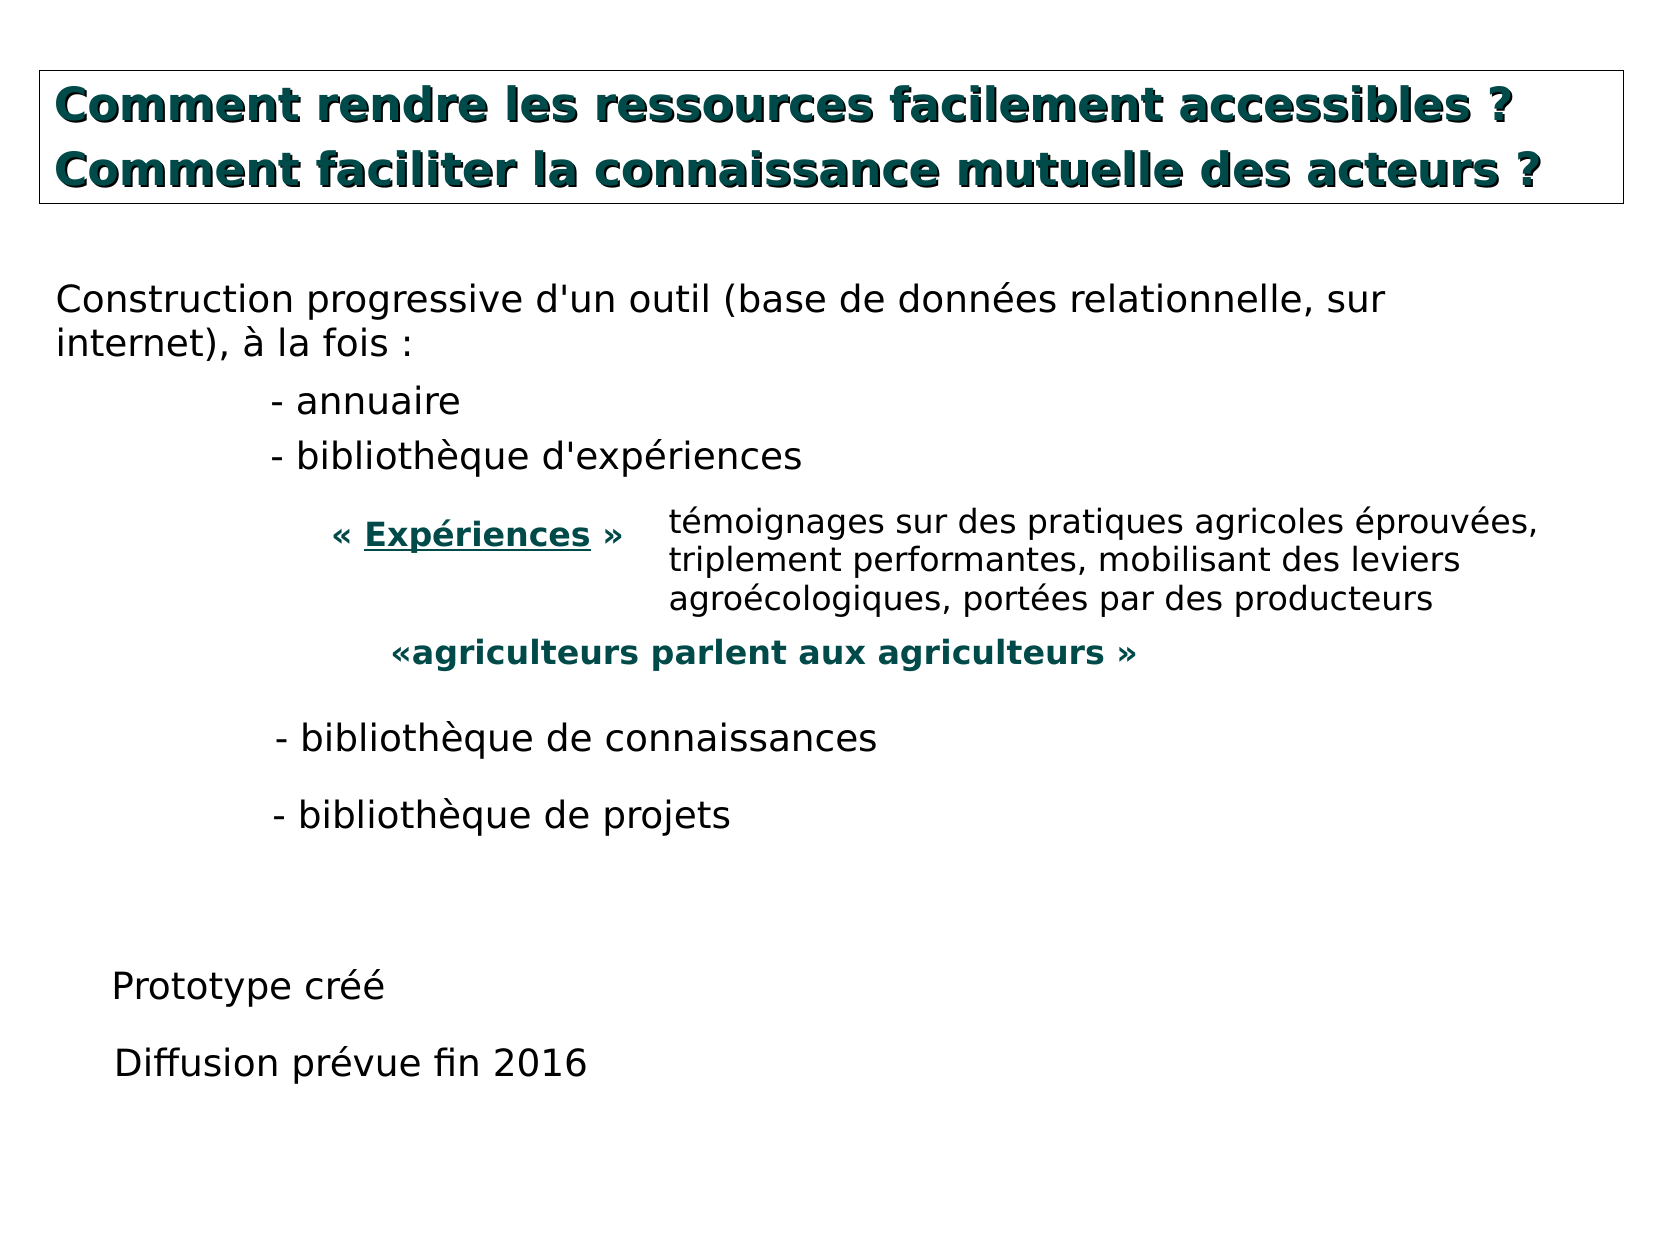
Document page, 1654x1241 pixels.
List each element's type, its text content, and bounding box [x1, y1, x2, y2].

text_box «agriculteurs parlent aux agriculteurs » [375, 626, 1404, 757]
text_box Construction progressive d'un outil (base de données relationnelle, sur internet), à la fois : [40, 270, 1583, 373]
text_box Diffusion prévue fin 2016 [99, 1034, 997, 1106]
text_box témoignages sur des pratiques agricoles éprouvées, triplement performantes, mobilisant des leviers agroécologiques, portées par des producteurs [653, 495, 1612, 626]
text_box - bibliothèque de projets [257, 786, 1155, 858]
text_box - annuaire - bibliothèque d'expériences [255, 372, 1153, 487]
text_box « Expériences » [316, 508, 652, 568]
text_box - bibliothèque de connaissances [260, 709, 1158, 781]
text_box Prototype créé [96, 957, 994, 1029]
text_box Comment rendre les ressources facilement accessibles ? Comment faciliter la connaissance mutuelle des acteurs ? [39, 70, 1624, 204]
